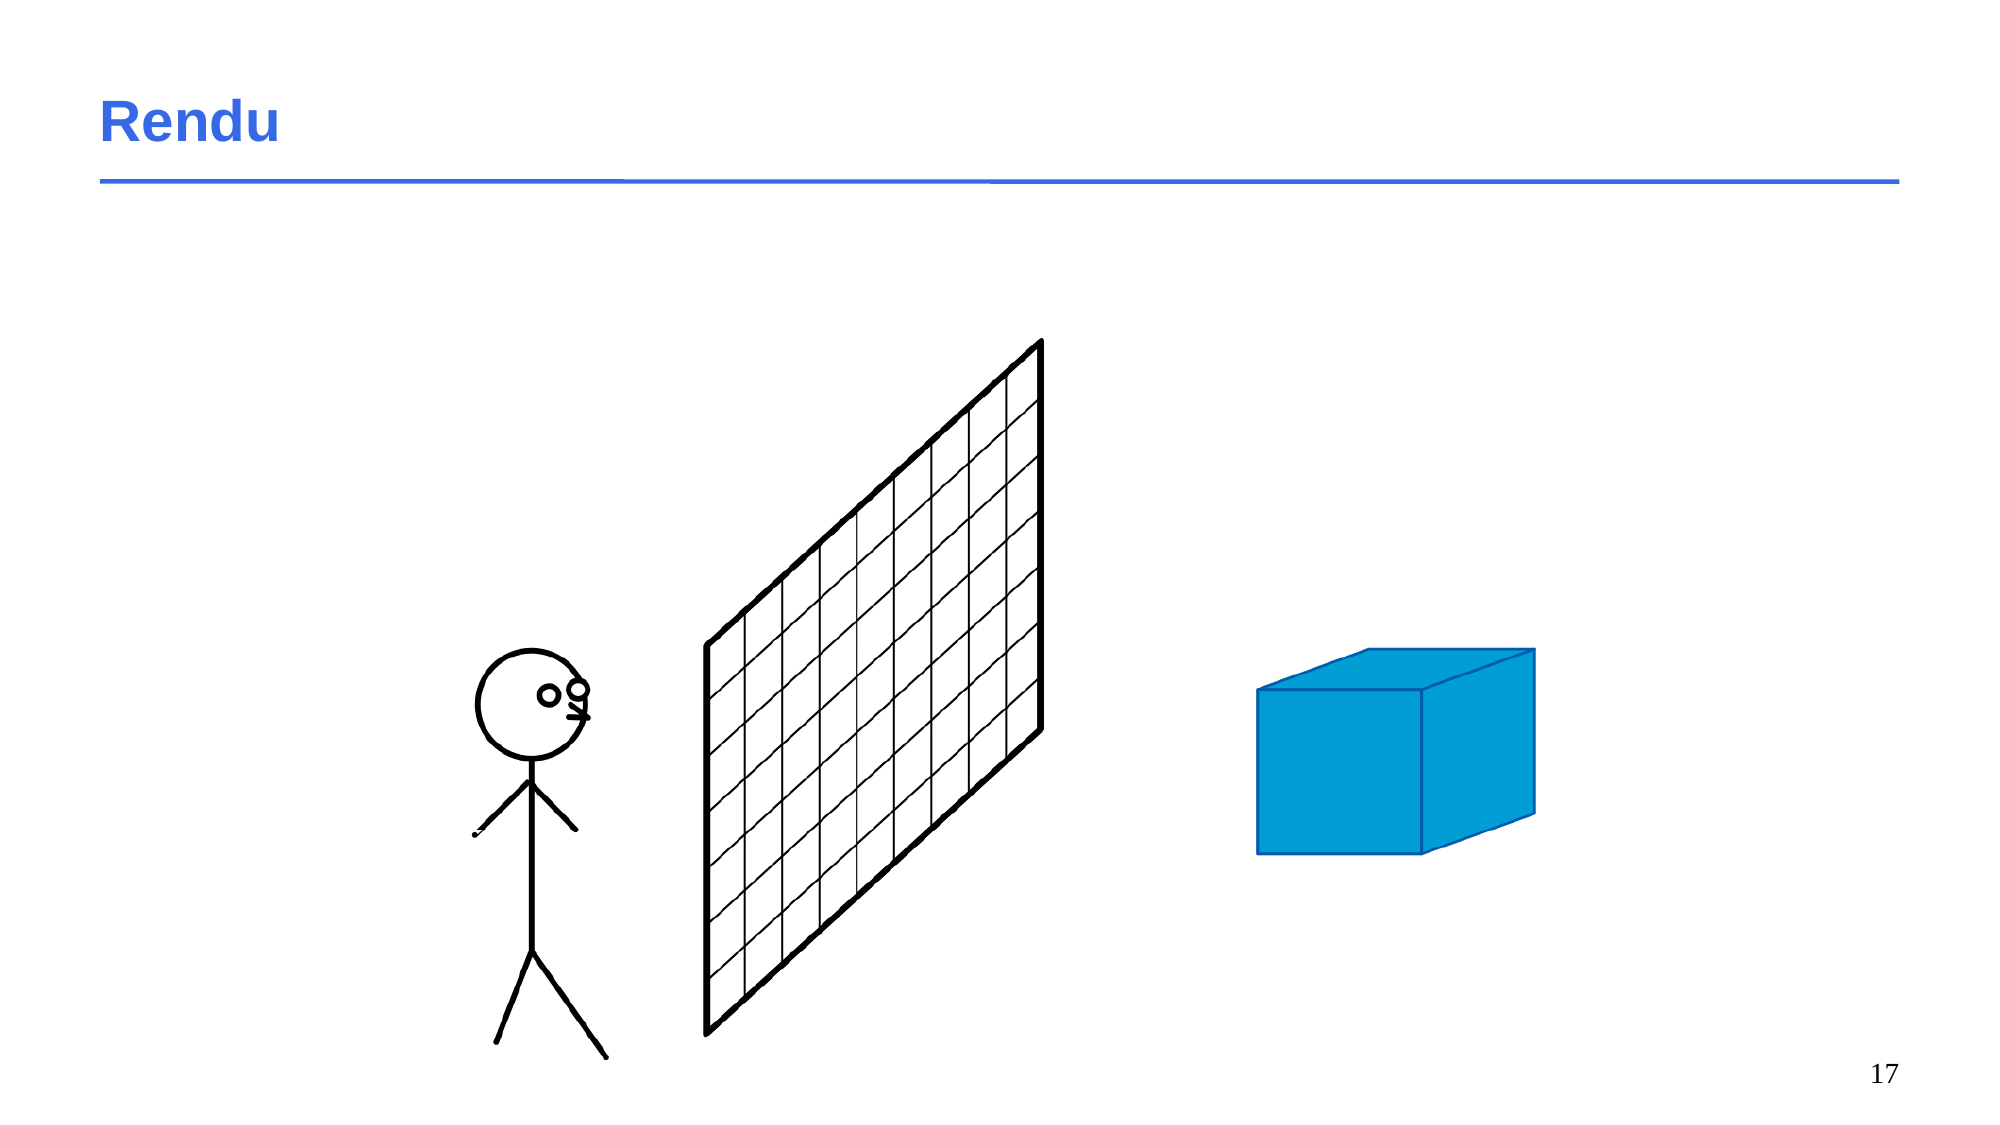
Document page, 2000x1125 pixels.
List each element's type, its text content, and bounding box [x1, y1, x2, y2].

picture [300, 224, 1700, 1125]
title Rendu [99, 27, 1900, 215]
